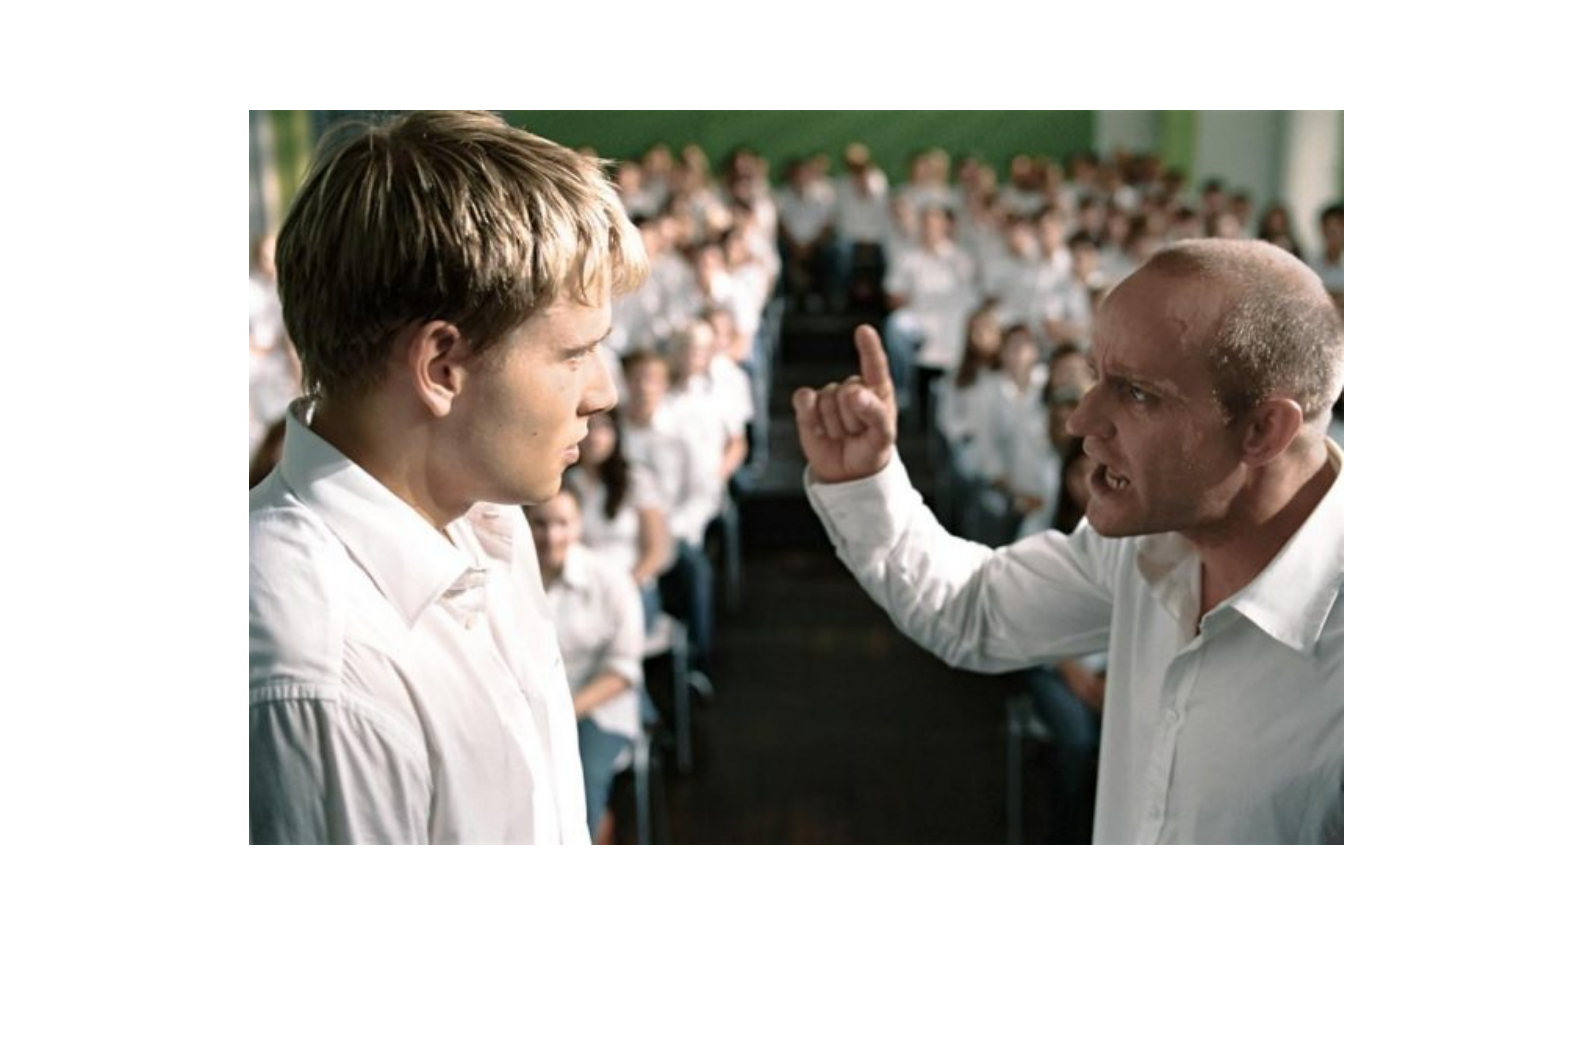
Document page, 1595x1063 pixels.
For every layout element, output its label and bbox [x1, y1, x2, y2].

picture [249, 110, 1344, 845]
